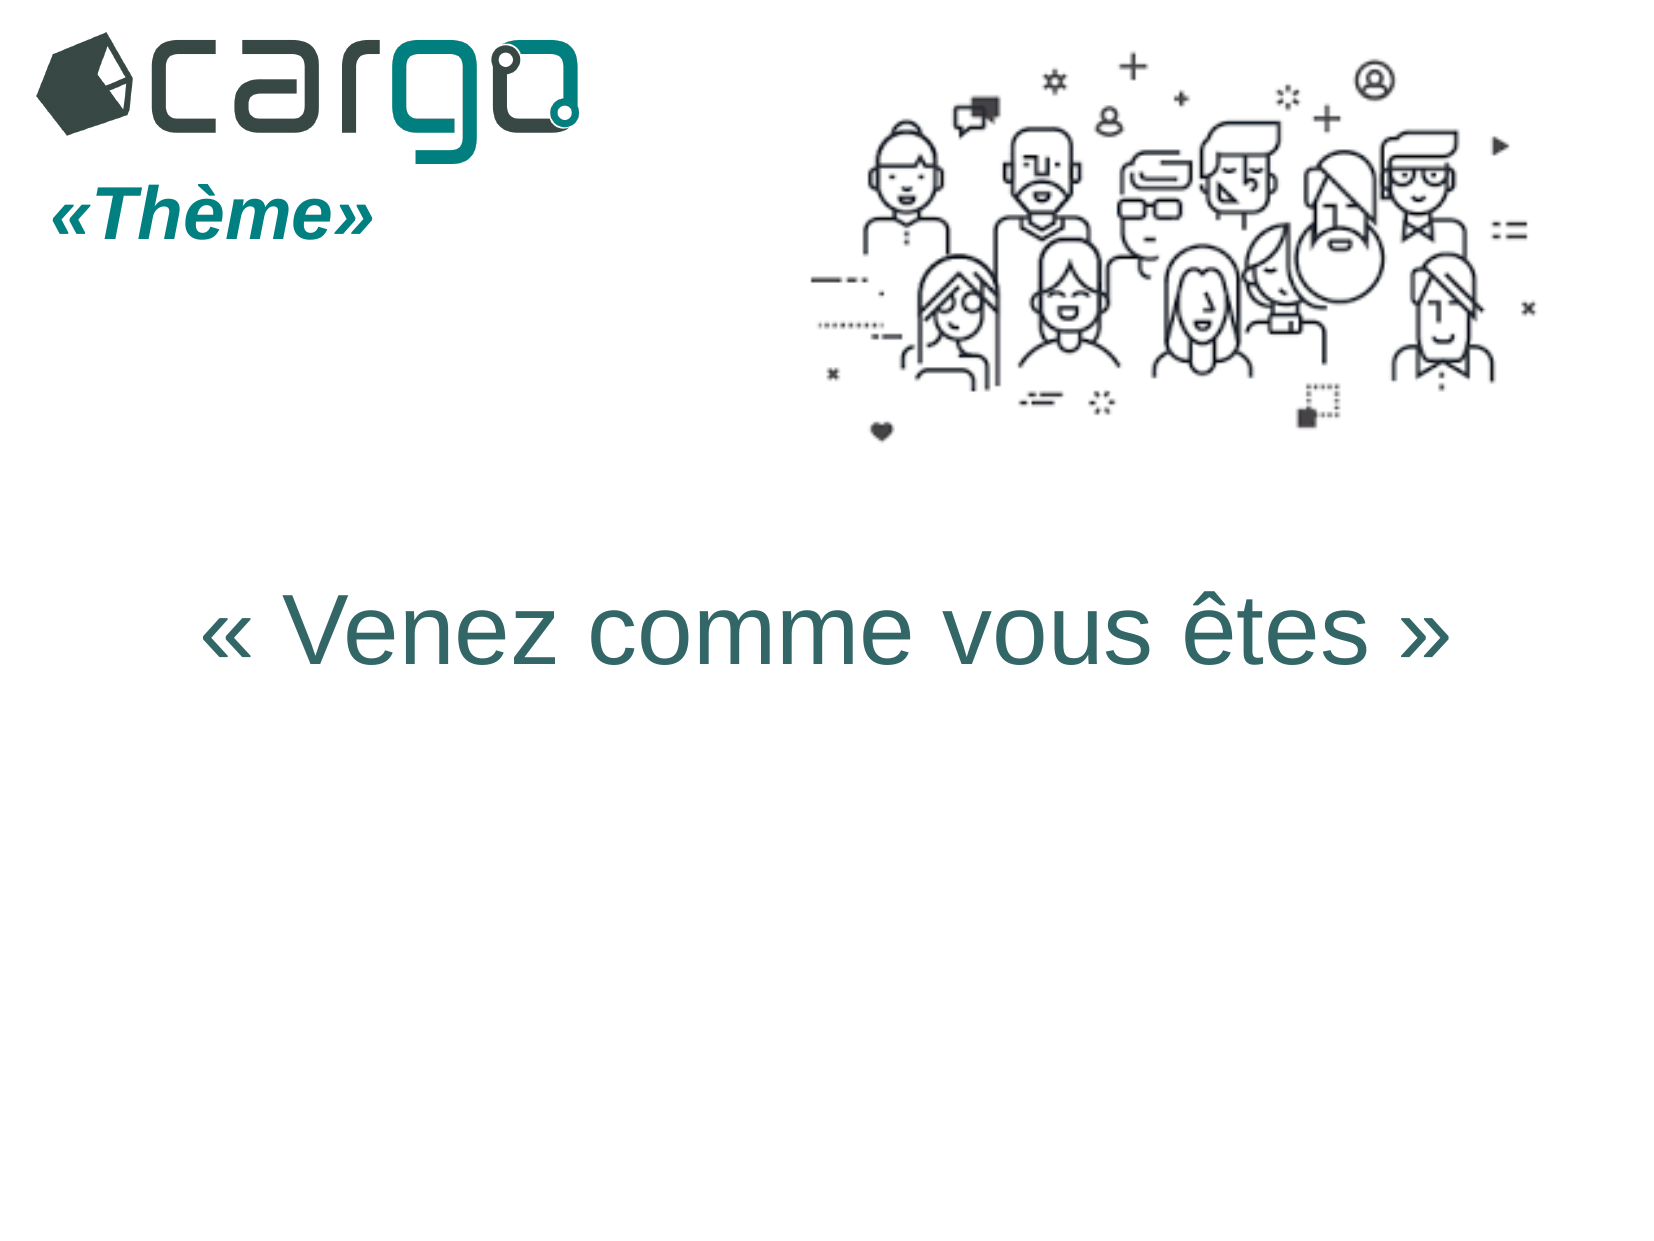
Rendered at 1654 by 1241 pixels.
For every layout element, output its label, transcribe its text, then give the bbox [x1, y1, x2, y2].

picture [755, 47, 1595, 449]
picture [36, 32, 579, 163]
text_box « Venez comme vous êtes » [0, 566, 1654, 917]
text_box «Thème» [35, 163, 638, 347]
